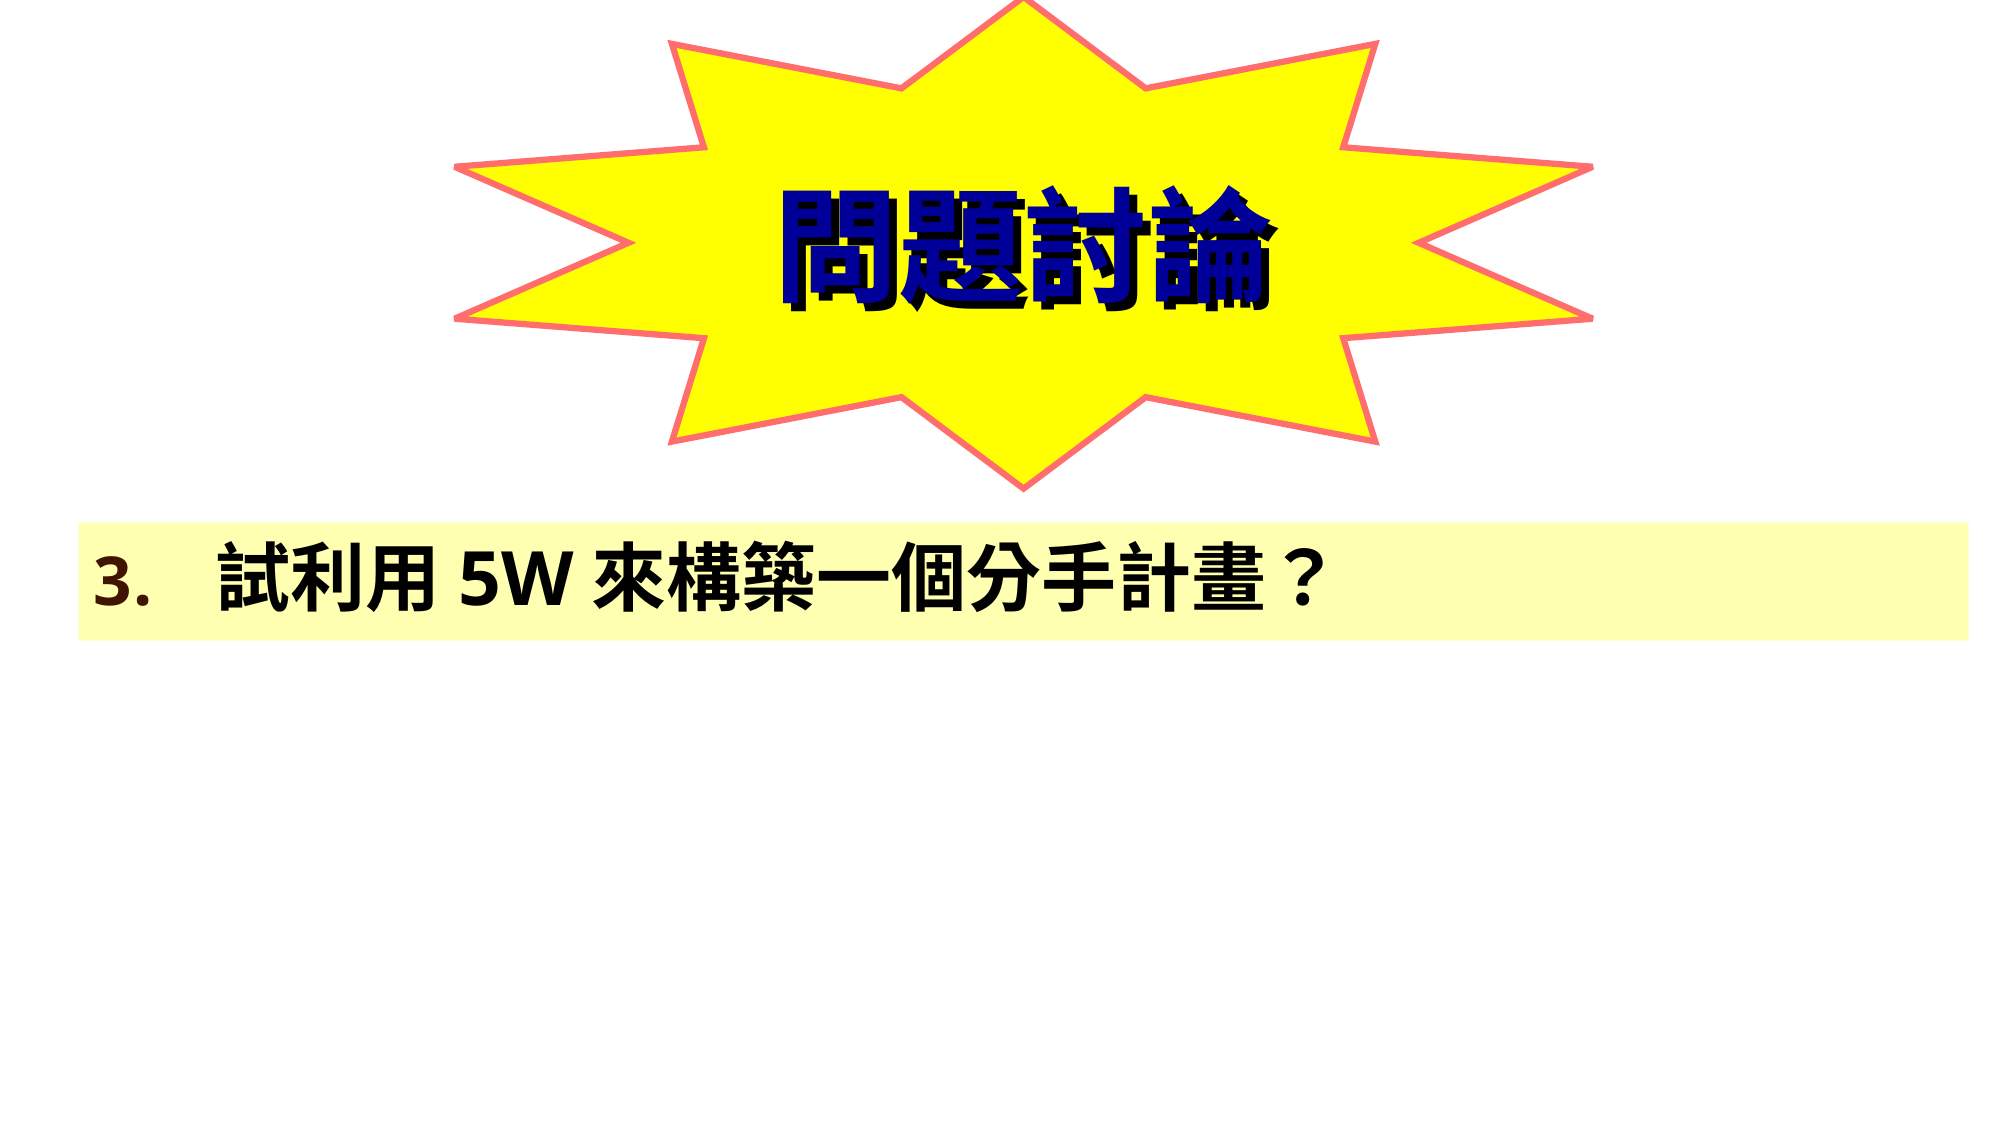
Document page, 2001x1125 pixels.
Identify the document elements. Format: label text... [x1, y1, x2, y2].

text_box [671, 337, 1376, 489]
text_box [671, 0, 1376, 149]
title 問題討論 [123, 149, 1924, 337]
list 試利用5W來構築一個分手計畫？ [78, 522, 1969, 641]
